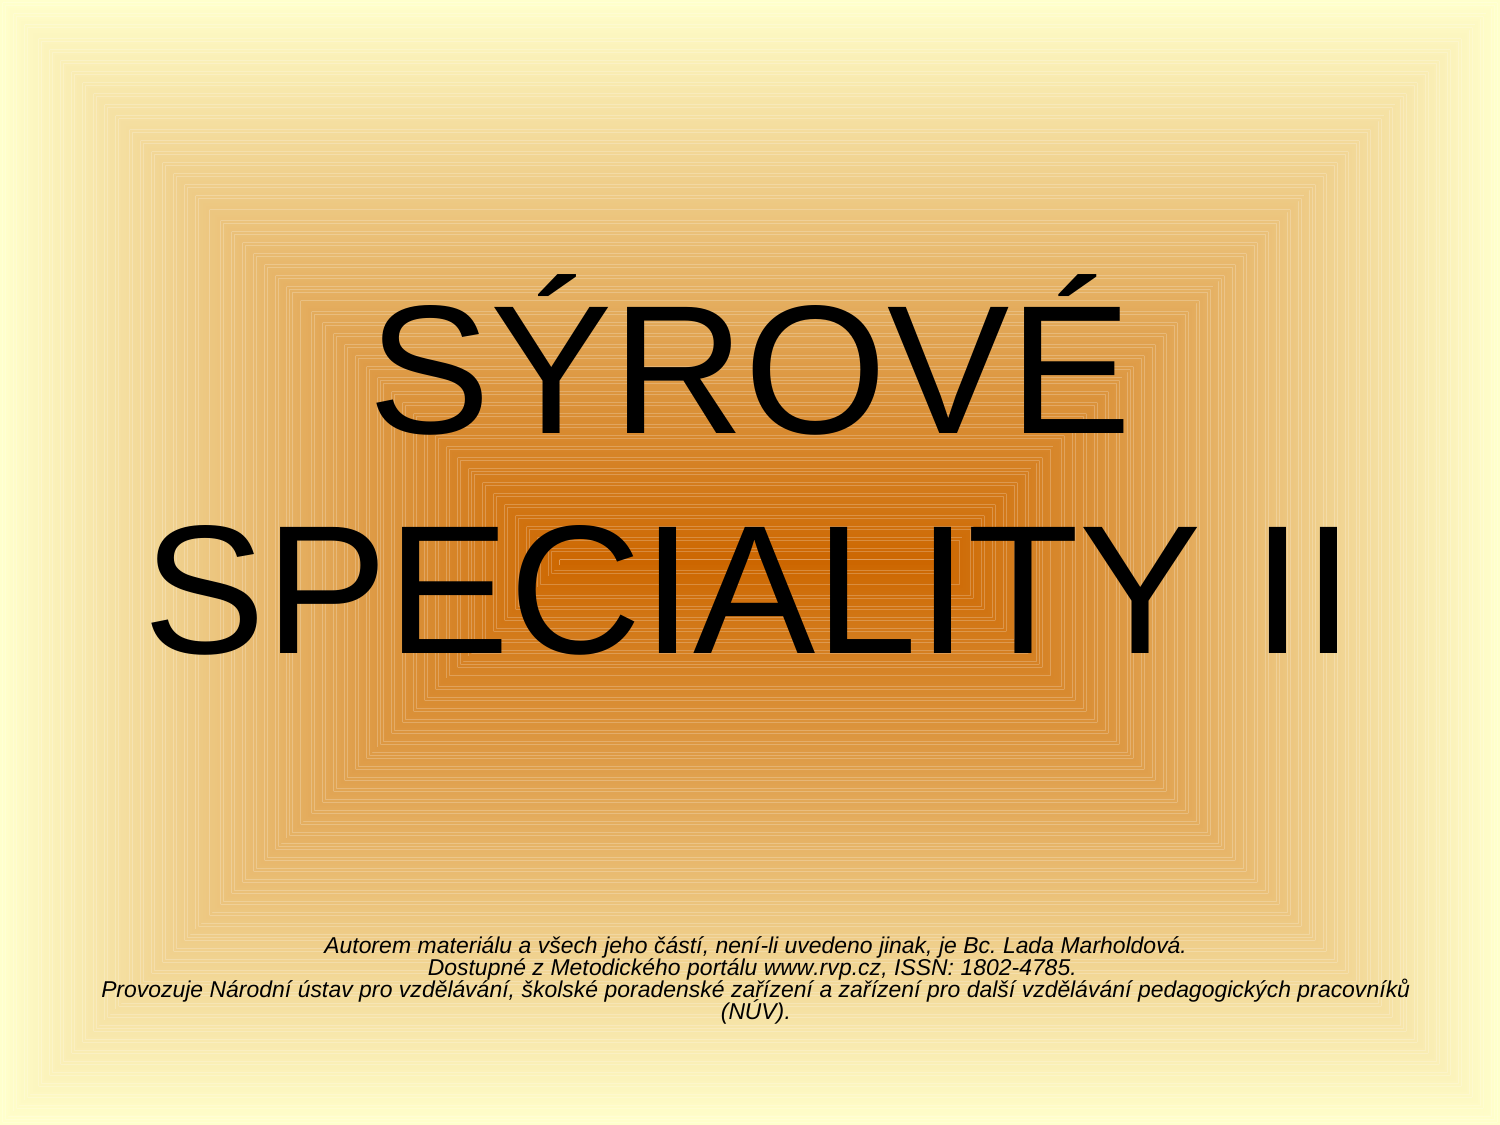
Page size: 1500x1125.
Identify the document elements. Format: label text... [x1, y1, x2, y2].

title SÝROVÉ SPECIALITY II [112, 242, 1388, 698]
text_box Autorem materiálu a všech jeho částí, není-li uvedeno jinak, je Bc. Lada Marholdová. Dostupné z Metodického portálu www.rvp.cz, ISSN: 1802-4785. Provozuje Národní ústav pro vzdělávání, školské poradenské zařízení a zařízení pro další vzdělávání pedagogických pracovníků (NÚV). [53, 928, 1459, 1103]
